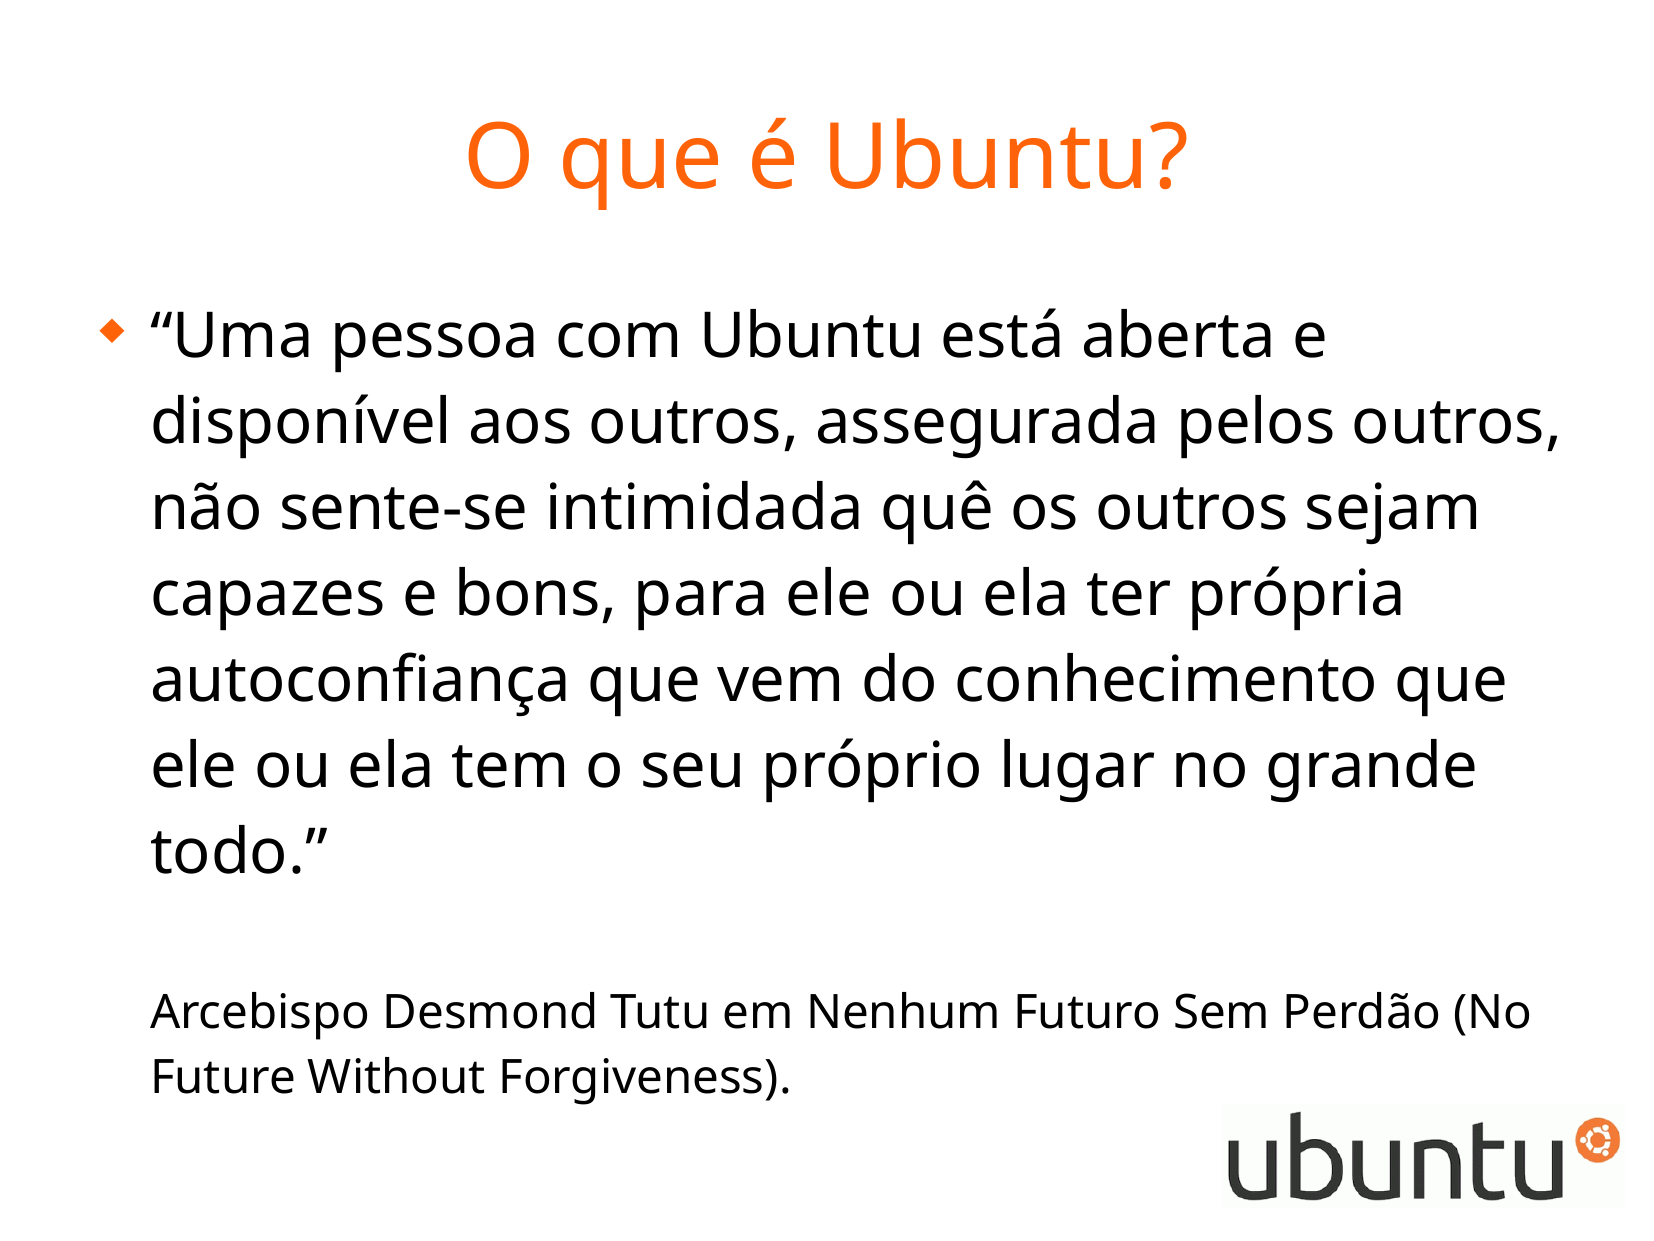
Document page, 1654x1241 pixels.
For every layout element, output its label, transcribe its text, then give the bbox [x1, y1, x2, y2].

list “Uma pessoa com Ubuntu está aberta e disponível aos outros, assegurada pelos outros, não sente-se intimidada quê os outros sejam capazes e bons, para ele ou ela ter própria autoconfiança que vem do conhecimento que ele ou ela tem o seu próprio lugar no grande todo.” Arcebispo Desmond Tutu em Nenhum Futuro Sem Perdão (No Future Without Forgiveness). [82, 290, 1571, 1109]
picture [1222, 1104, 1625, 1208]
title O que é Ubuntu? [82, 56, 1571, 250]
